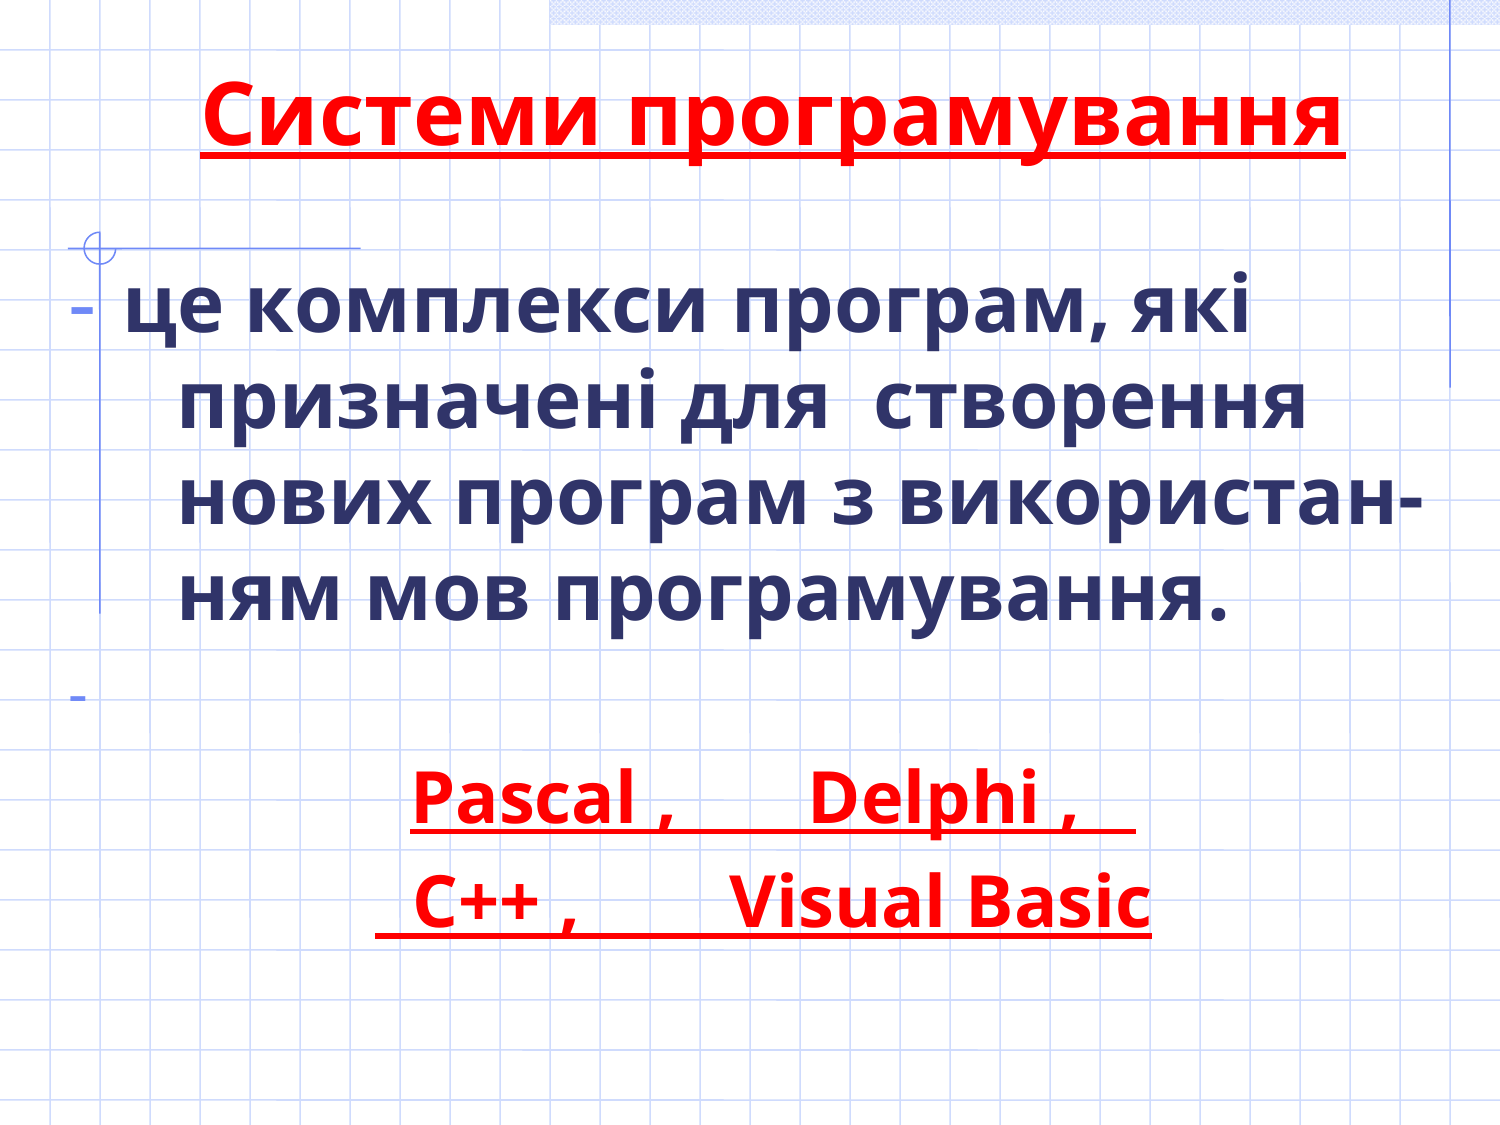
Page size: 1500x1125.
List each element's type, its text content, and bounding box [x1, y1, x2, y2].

list Системи програмування це комплекси програм, які призначені для створення нових програм з використан- ням мов програмування. Pascal , Delphi , C++ , Visual Basic [53, 50, 1447, 1047]
